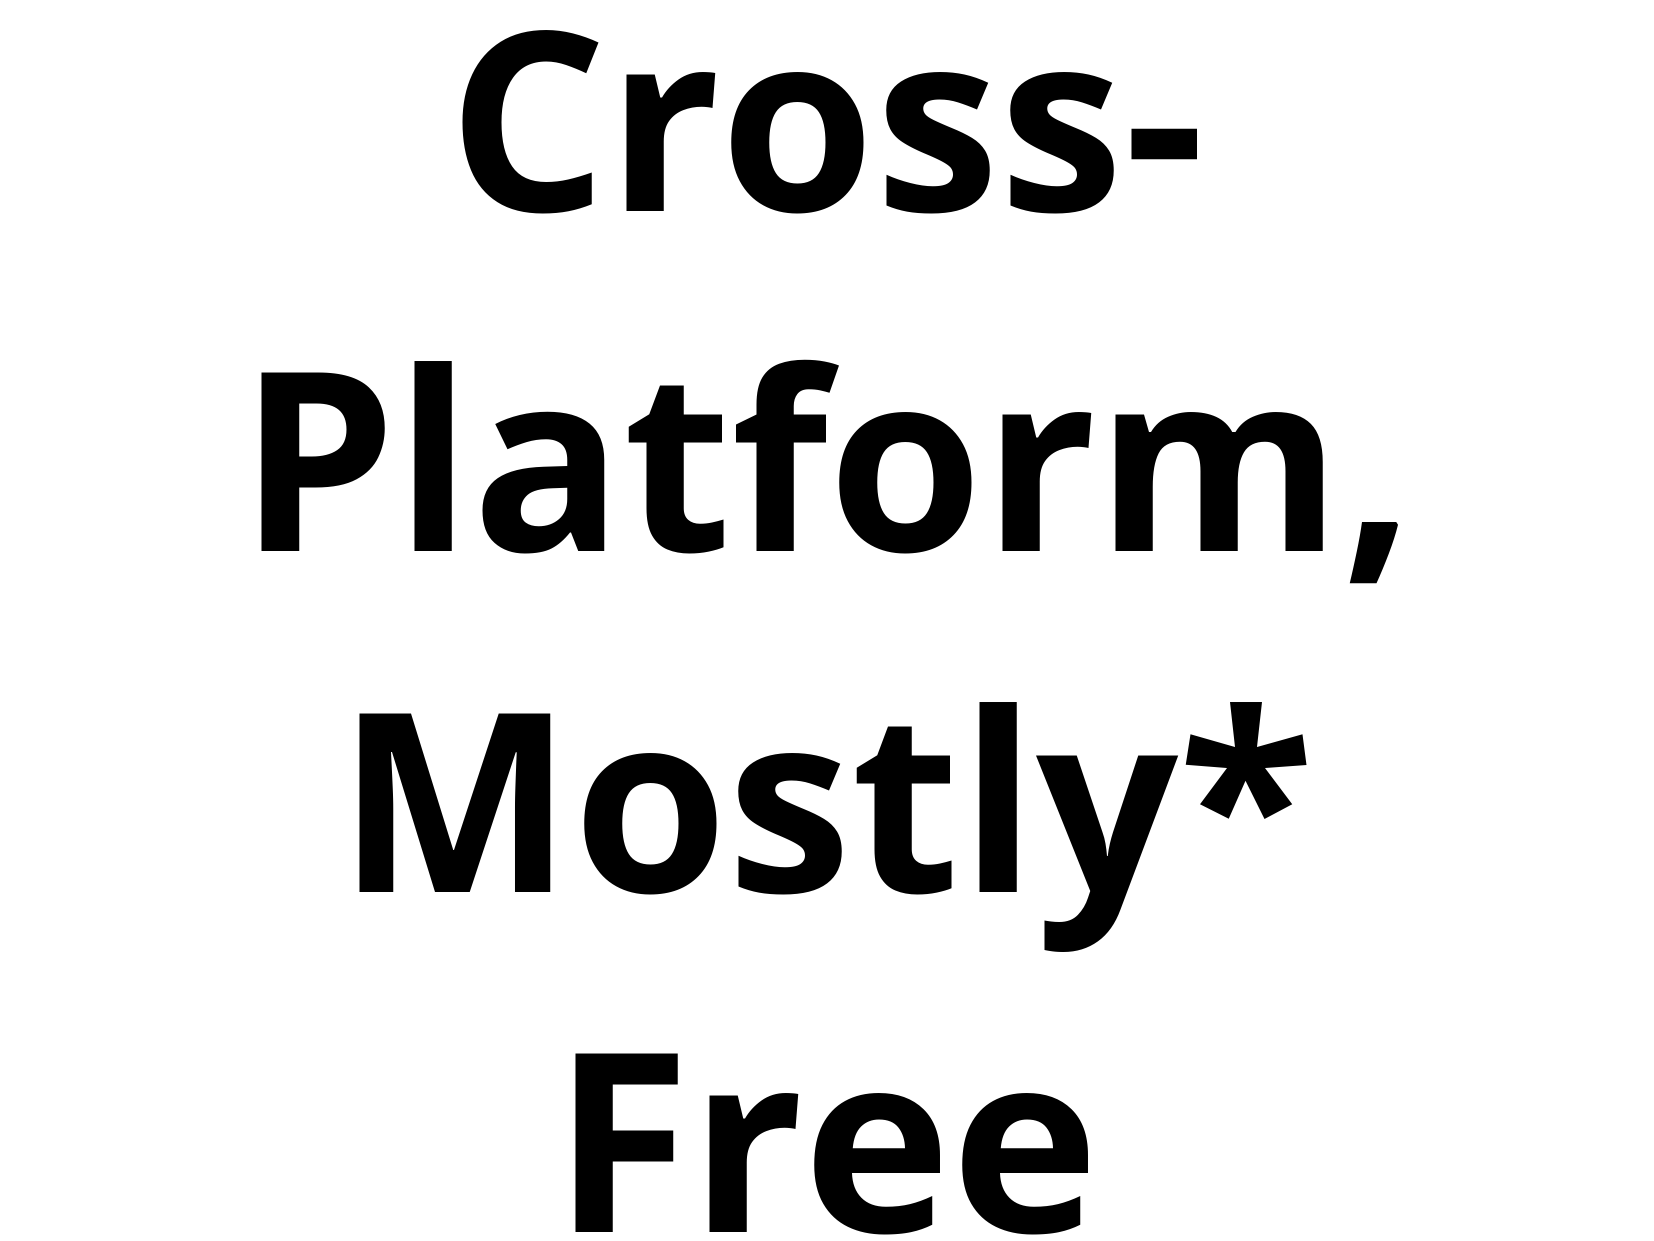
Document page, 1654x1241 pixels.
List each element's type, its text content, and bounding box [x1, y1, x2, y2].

title Cross-Platform, Mostly* Free [82, 49, 1571, 1201]
